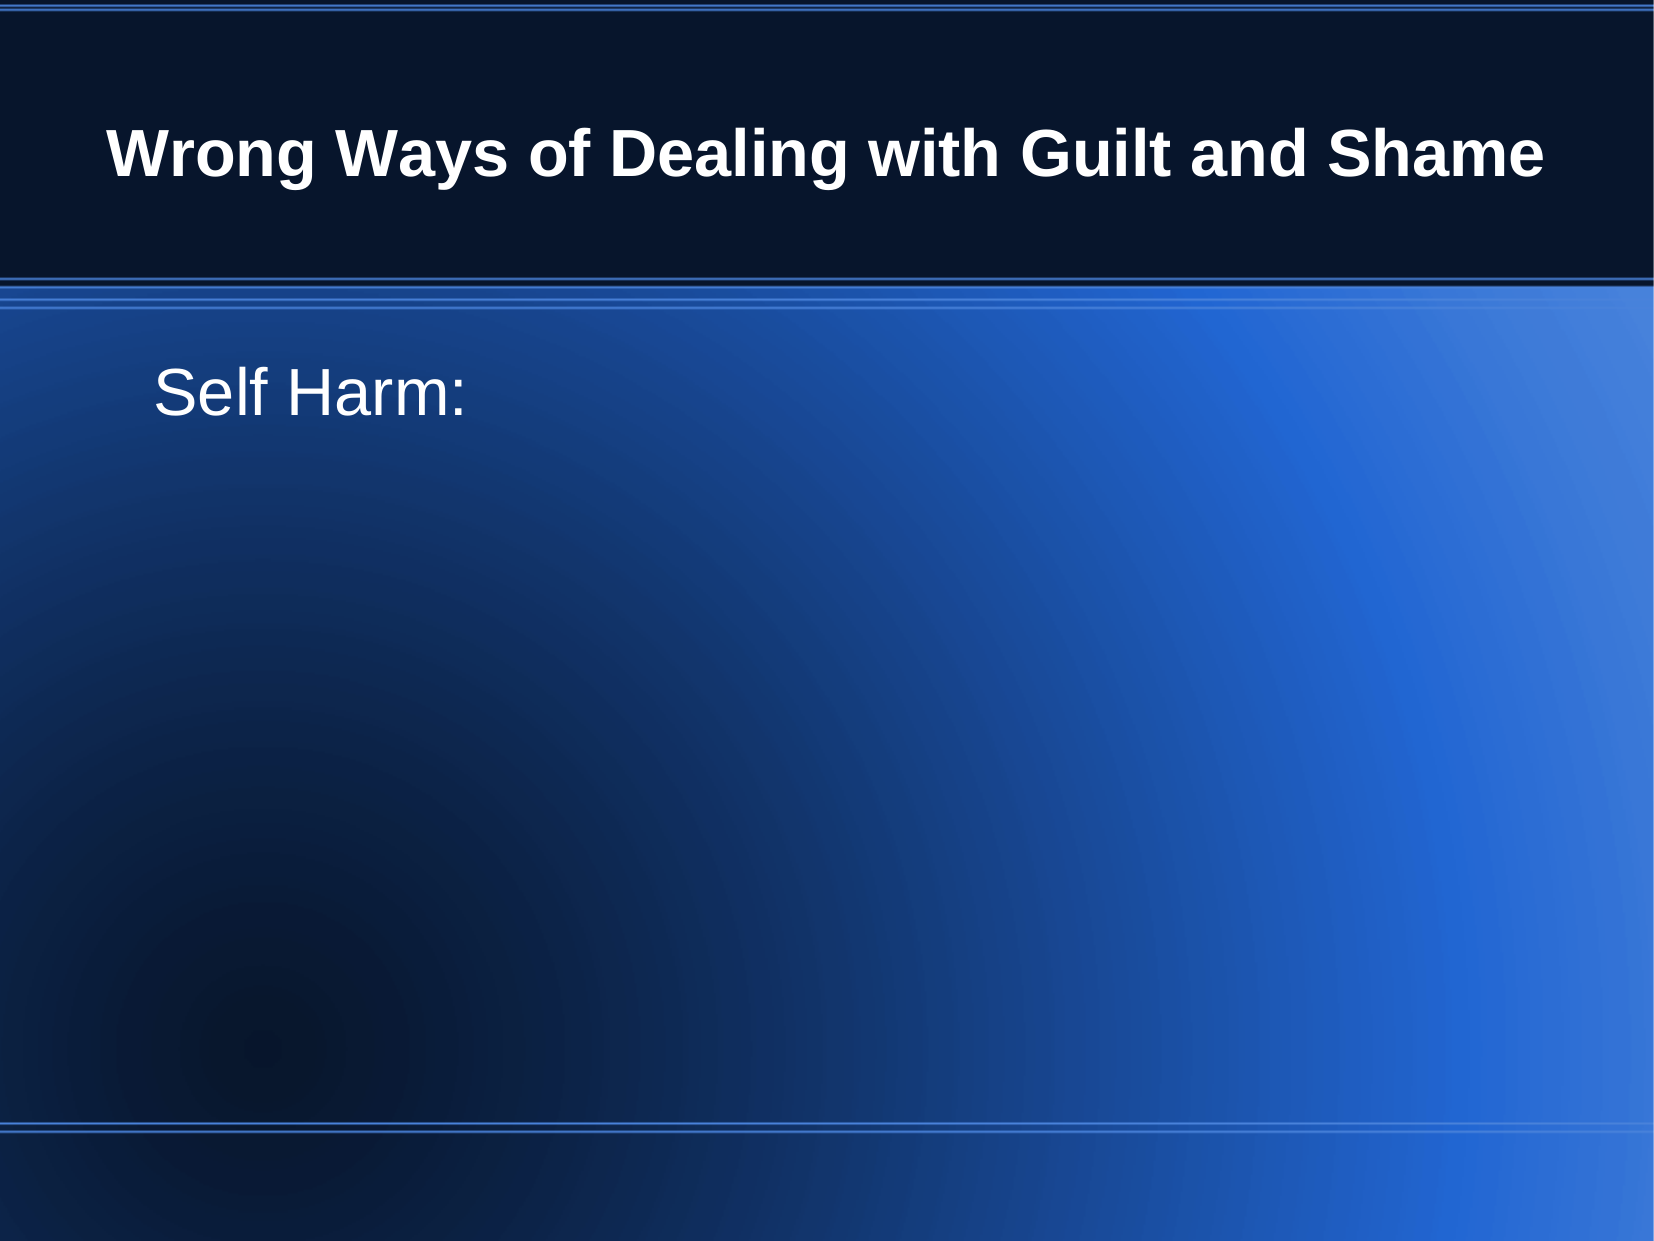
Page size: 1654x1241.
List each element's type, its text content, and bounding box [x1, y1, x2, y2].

list Self Harm: [82, 355, 1571, 1058]
title Wrong Ways of Dealing with Guilt and Shame [82, 49, 1571, 257]
picture [0, 0, 1654, 1241]
